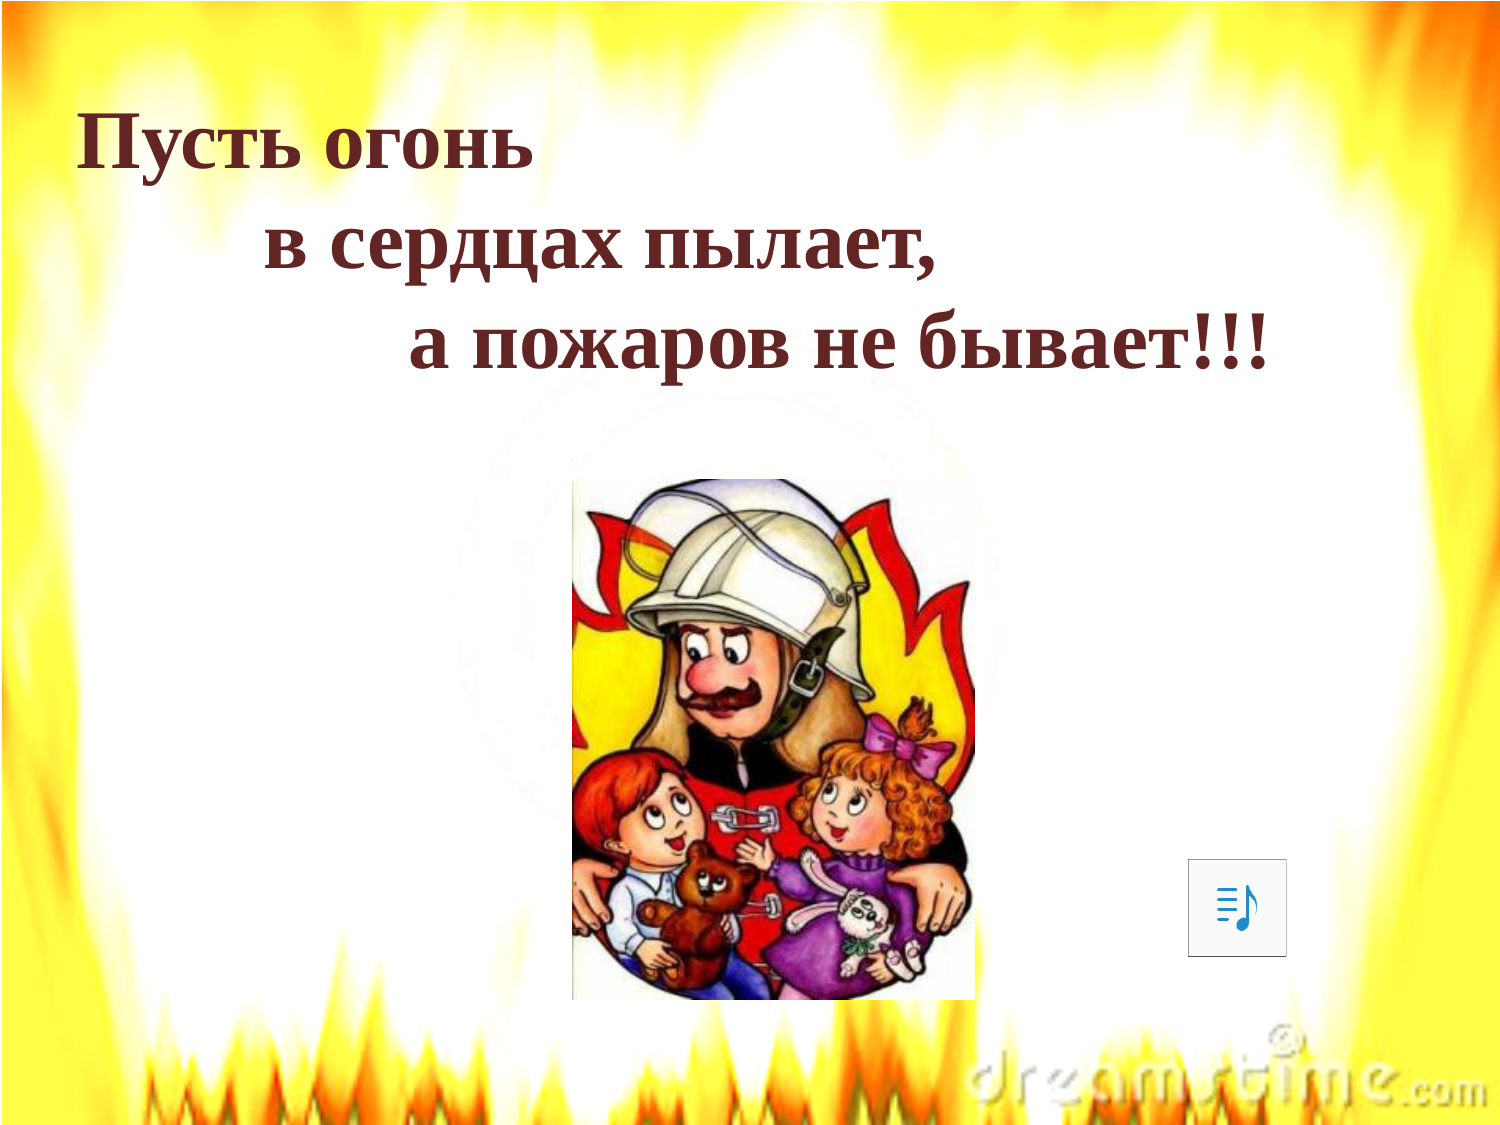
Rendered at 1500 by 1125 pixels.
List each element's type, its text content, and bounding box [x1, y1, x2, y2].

text_box [1187, 857, 1287, 958]
picture [2, 393, 1500, 1125]
text_box Пусть огонь в сердцах пылает, а пожаров не бывает!!! [0, 78, 1500, 393]
picture [2, 1, 1500, 78]
